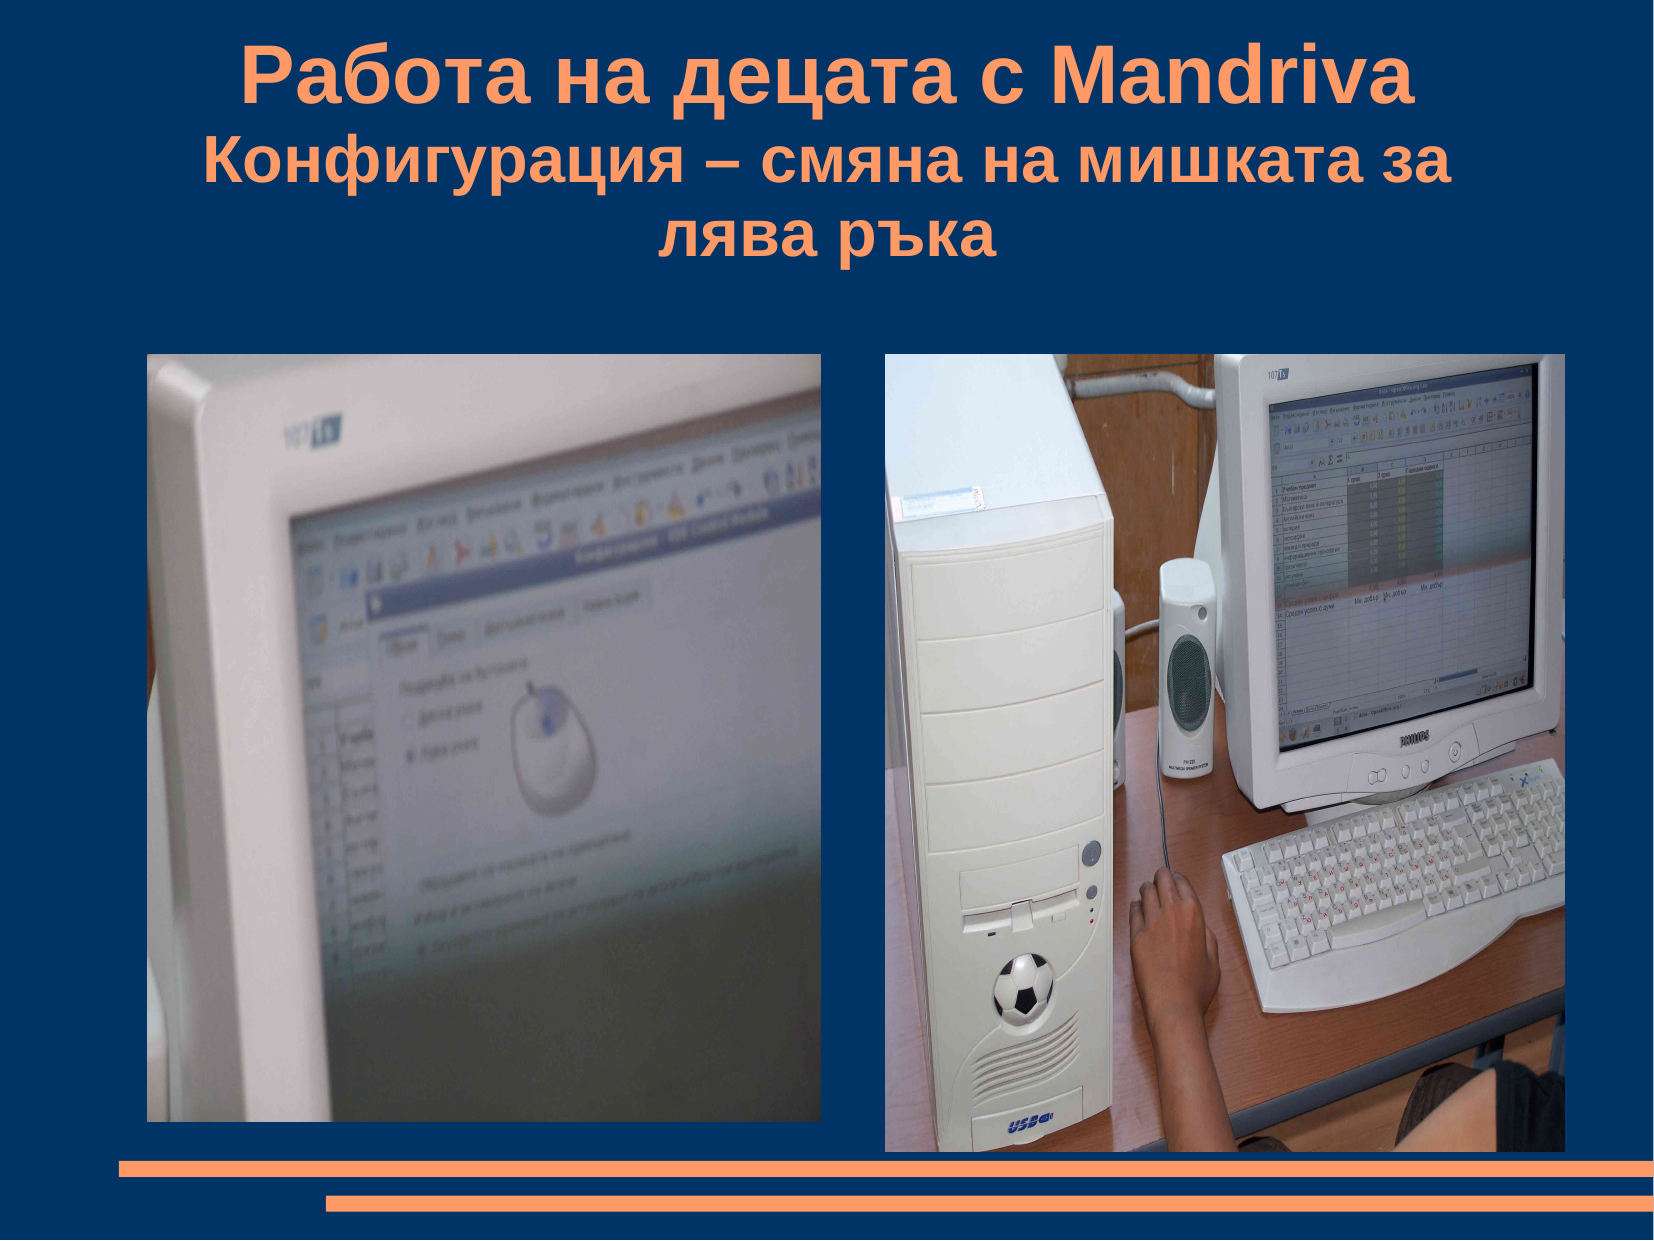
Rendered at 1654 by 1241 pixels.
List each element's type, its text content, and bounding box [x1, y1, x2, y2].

title Работа на децата с Mandriva Конфигурация – смяна на мишката за лява ръка [121, 23, 1534, 277]
picture [885, 354, 1565, 1152]
picture [147, 354, 821, 1123]
